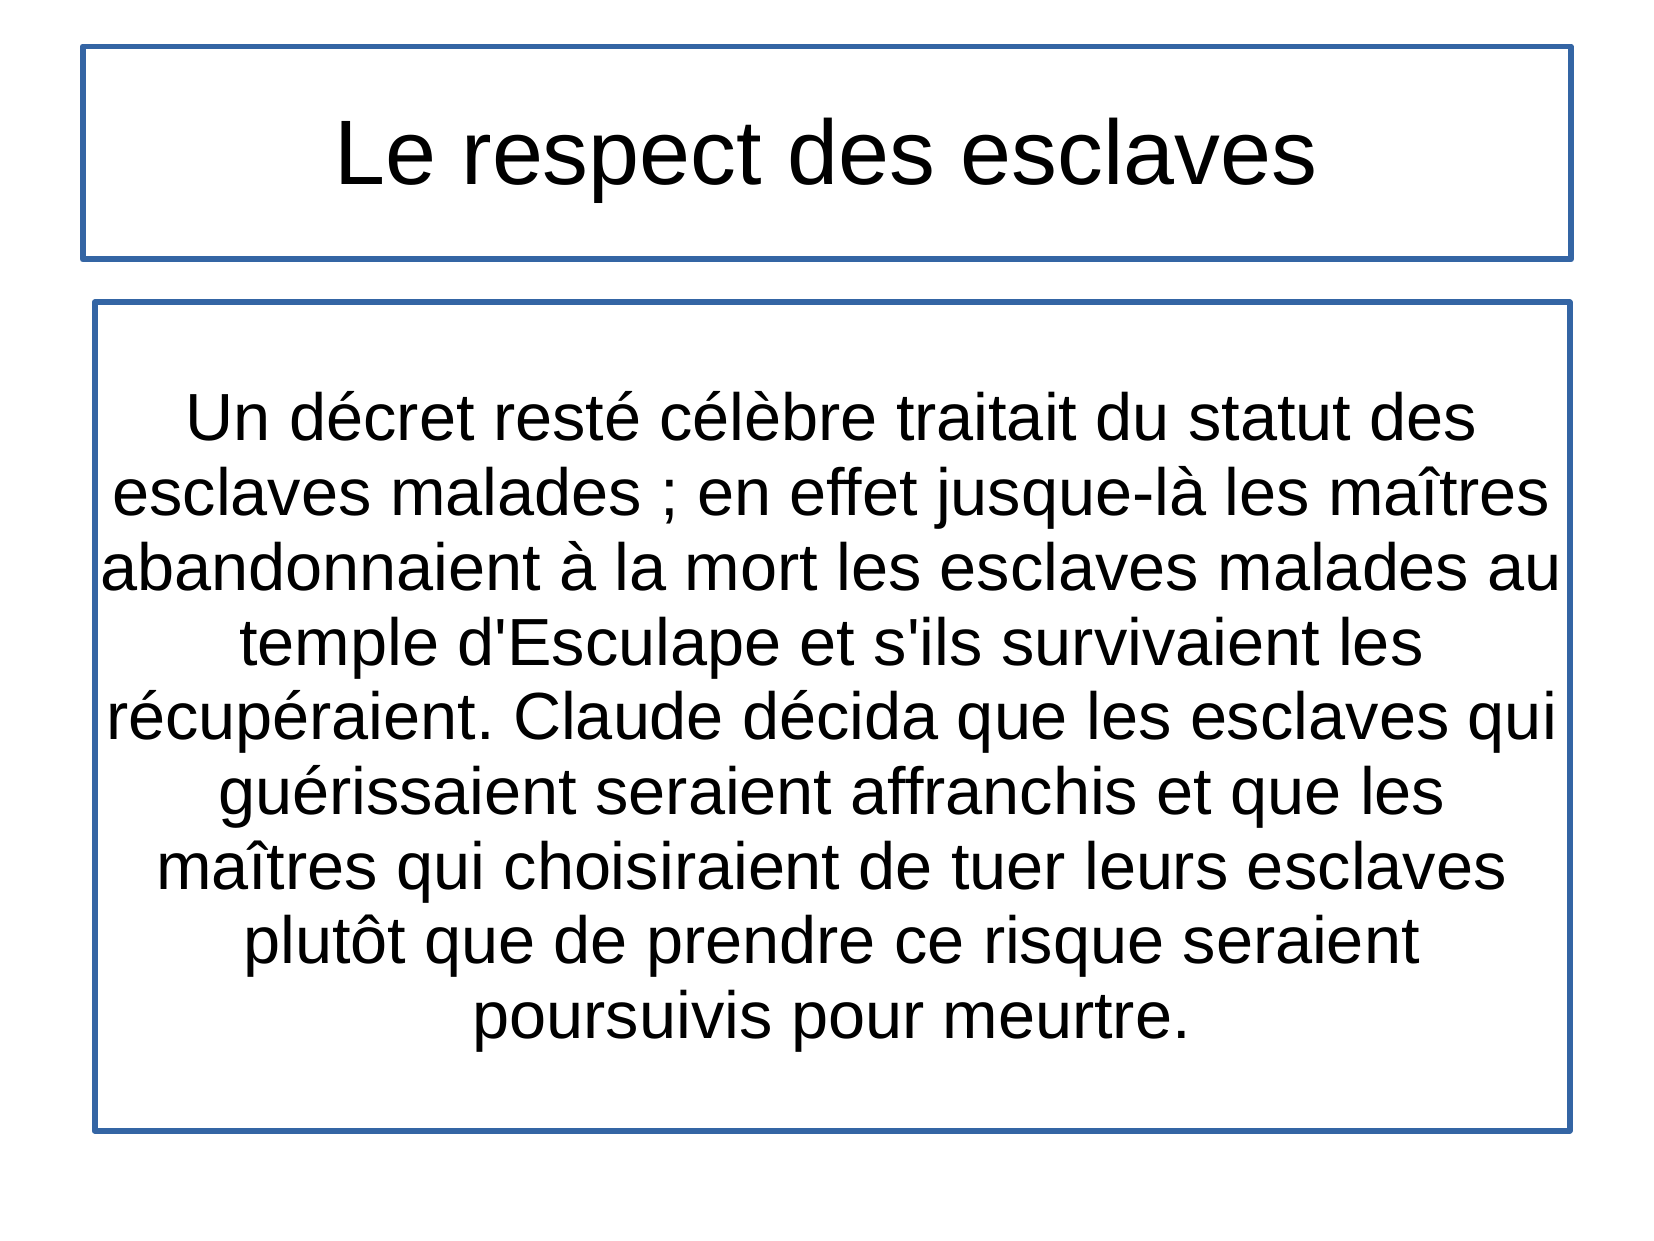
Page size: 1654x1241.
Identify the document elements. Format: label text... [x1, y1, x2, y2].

title Le respect des esclaves [82, 46, 1571, 260]
subtitle Un décret resté célèbre traitait du statut des esclaves malades ; en effet jusque-là les maîtres abandonnaient à la mort les esclaves malades au temple d'Esculape et s'ils survivaient les récupéraient. Claude décida que les esclaves qui guérissaient seraient affranchis et que les maîtres qui choisiraient de tuer leurs esclaves plutôt que de prendre ce risque seraient poursuivis pour meurtre. [94, 302, 1570, 1131]
